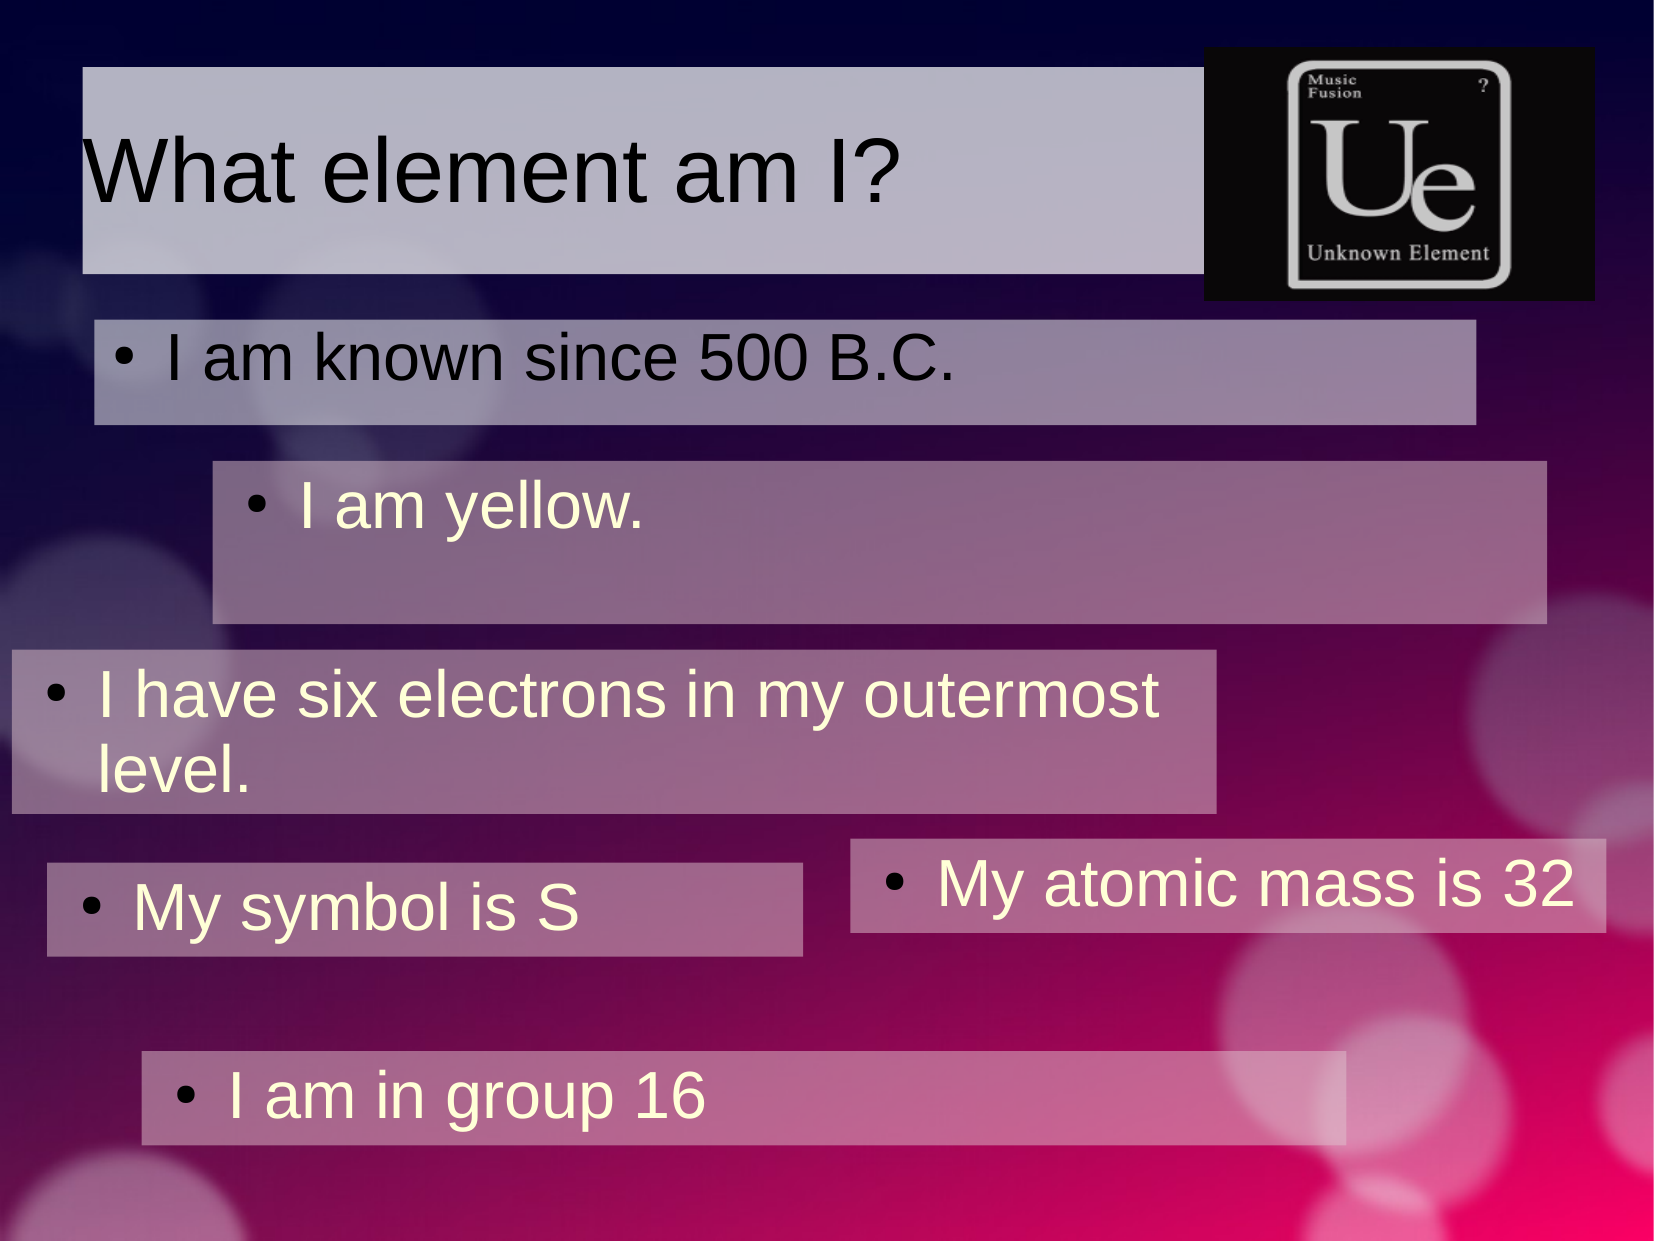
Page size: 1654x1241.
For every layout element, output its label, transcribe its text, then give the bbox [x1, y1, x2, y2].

text_box I am yellow. [212, 460, 1548, 625]
list I am known since 500 B.C. [94, 319, 1477, 426]
text_box I have six electrons in my outermost level. [11, 649, 1217, 813]
title What element am I? [82, 67, 1204, 275]
text_box My symbol is S [47, 862, 804, 957]
picture [0, 0, 1654, 1241]
text_box I am in group 16 [141, 1051, 1347, 1146]
text_box My atomic mass is 32 [850, 838, 1607, 933]
